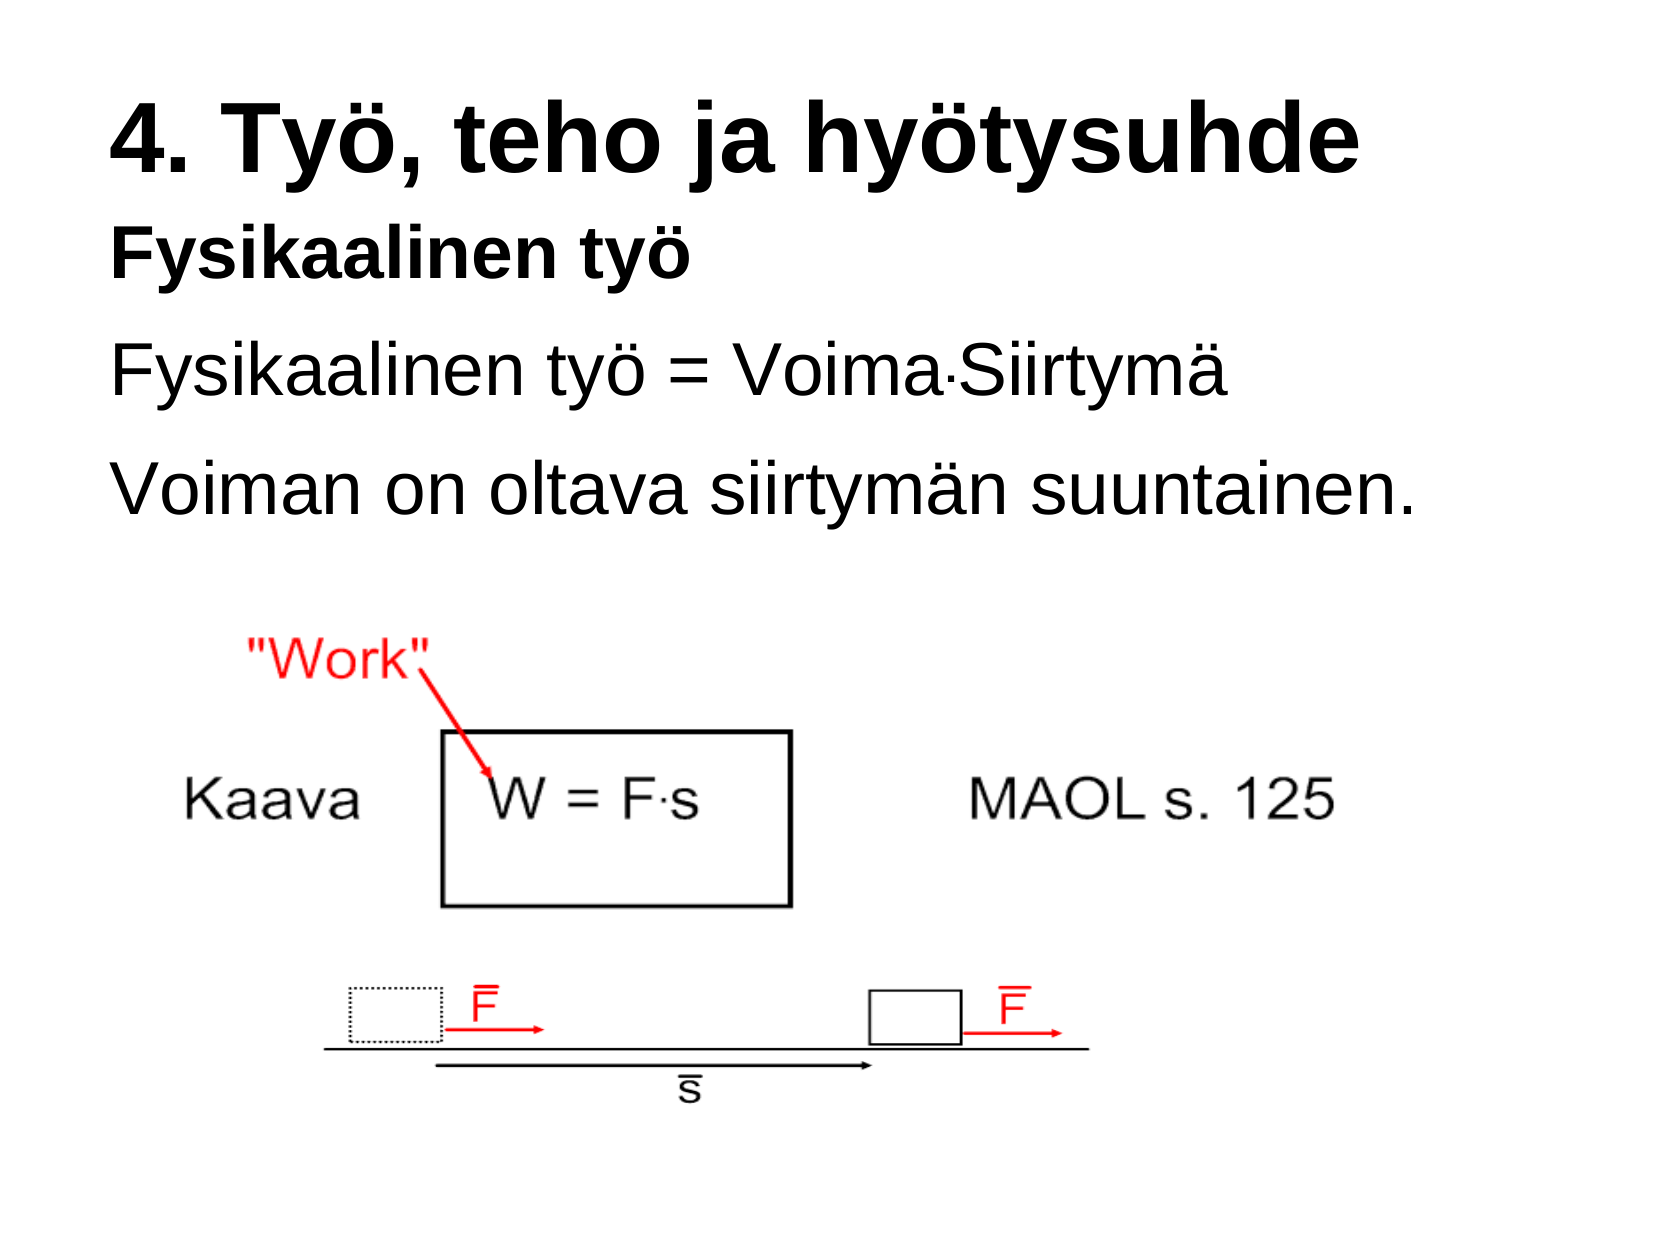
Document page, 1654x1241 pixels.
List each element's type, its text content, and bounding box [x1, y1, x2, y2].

picture [294, 934, 1130, 1129]
text_box 4. Työ, teho ja hyötysuhde Fysikaalinen työ Fysikaalinen työ = Voima.Siirtymä Voiman on oltava siirtymän suuntainen. [94, 69, 1513, 556]
picture [129, 590, 1465, 928]
